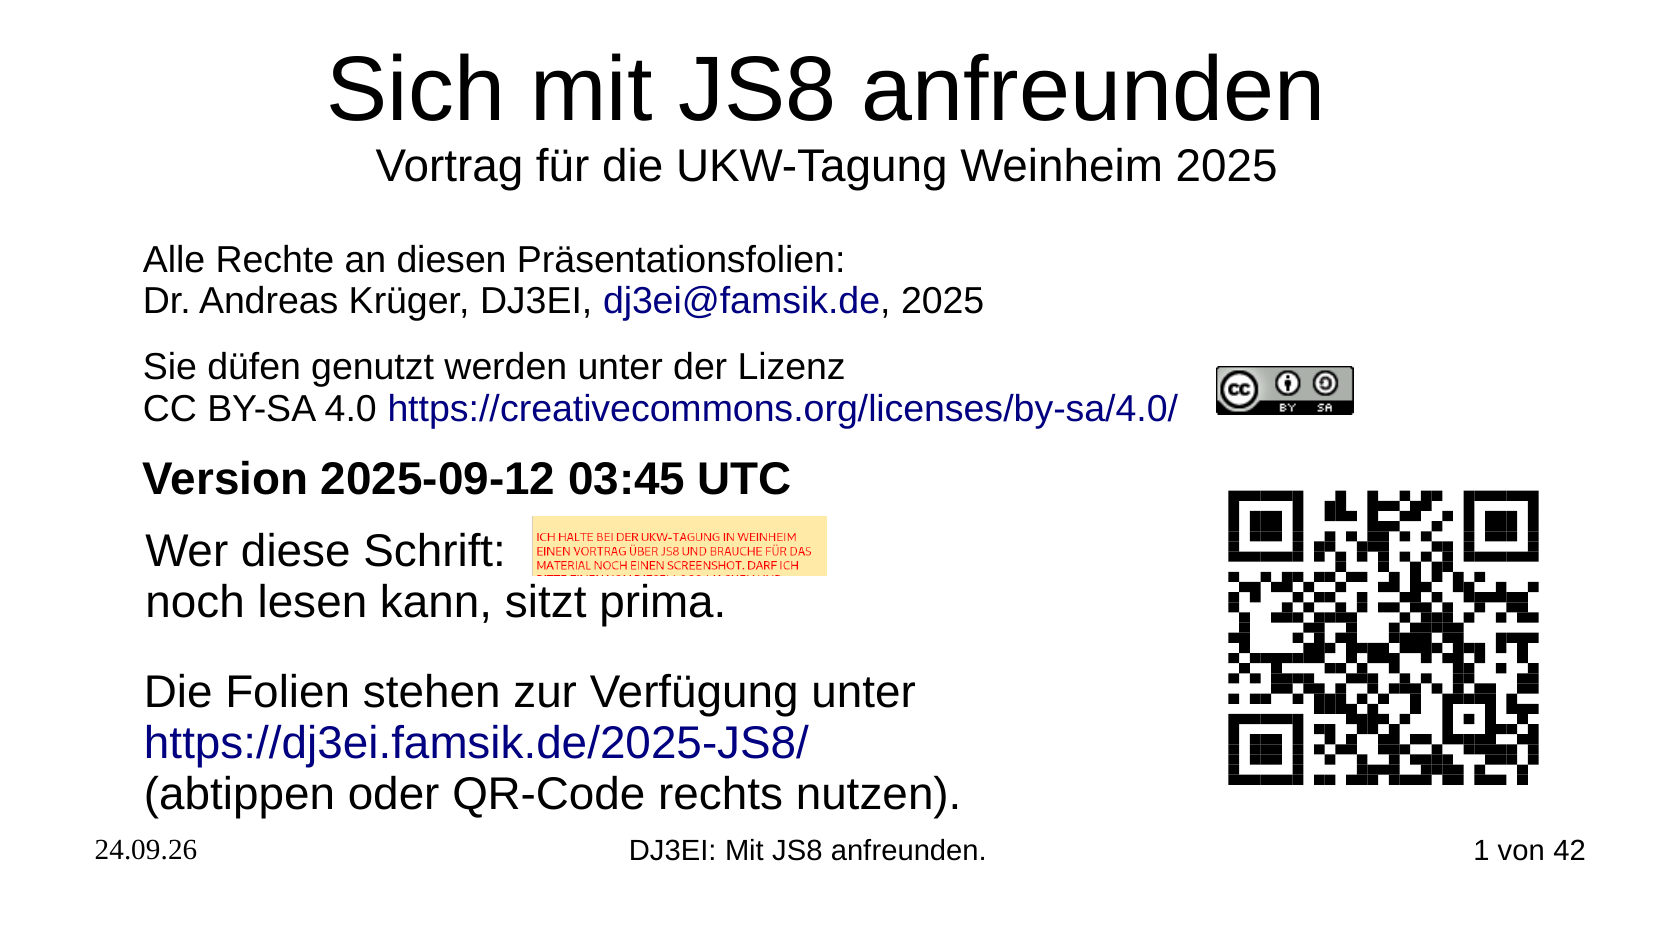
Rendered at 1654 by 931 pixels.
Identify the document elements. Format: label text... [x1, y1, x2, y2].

text_box Alle Rechte an diesen Präsentationsfolien: Dr. Andreas Krüger, DJ3EI, dj3ei@famsik.de, 2025 Sie düfen genutzt werden unter der Lizenz CC BY-SA 4.0 https://creativecommons.org/licenses/by-sa/4.0/ [128, 230, 1205, 508]
text_box Version 2025-09-12 03:45 UTC [128, 445, 956, 512]
text_box Die Folien stehen zur Verfügung unter https://dj3ei.famsik.de/2025-JS8/ (abtippen oder QR-Code rechts nutzen). [129, 658, 1145, 827]
picture [1184, 448, 1583, 827]
title Sich mit JS8 anfreunden Vortrag für die UKW-Tagung Weinheim 2025 [82, 37, 1571, 193]
picture [1216, 366, 1354, 415]
text_box Wer diese Schrift: noch lesen kann, sitzt prima. [130, 517, 741, 638]
picture [531, 516, 827, 576]
